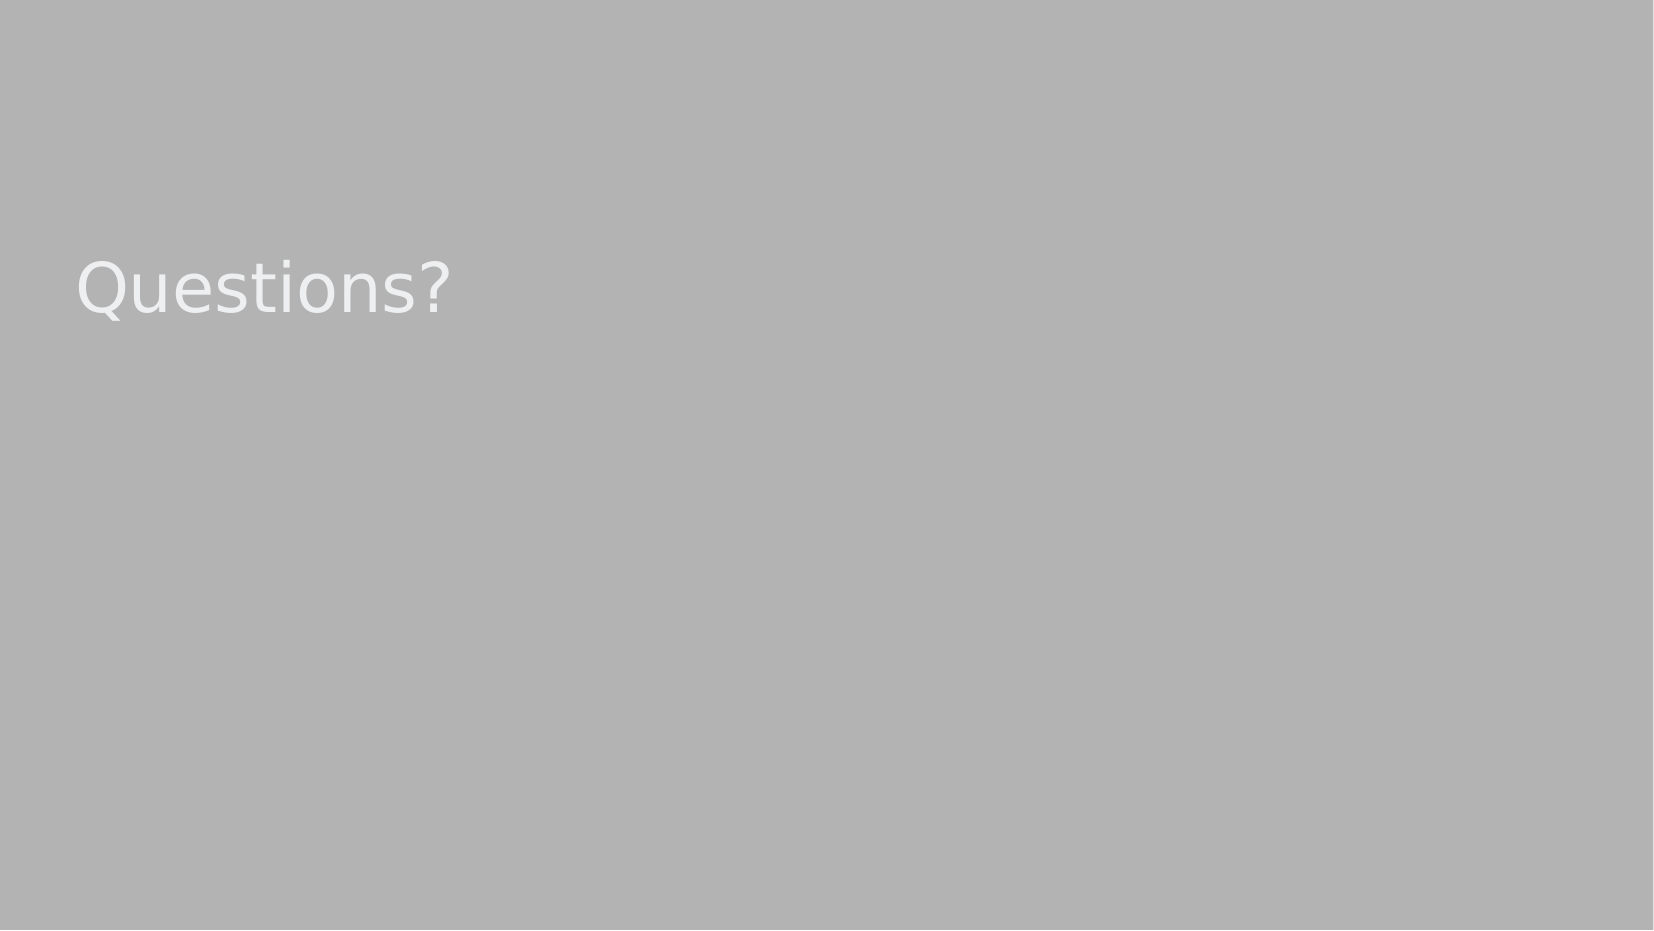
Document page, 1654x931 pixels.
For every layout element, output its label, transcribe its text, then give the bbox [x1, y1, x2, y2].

title Questions? [75, 216, 1576, 361]
